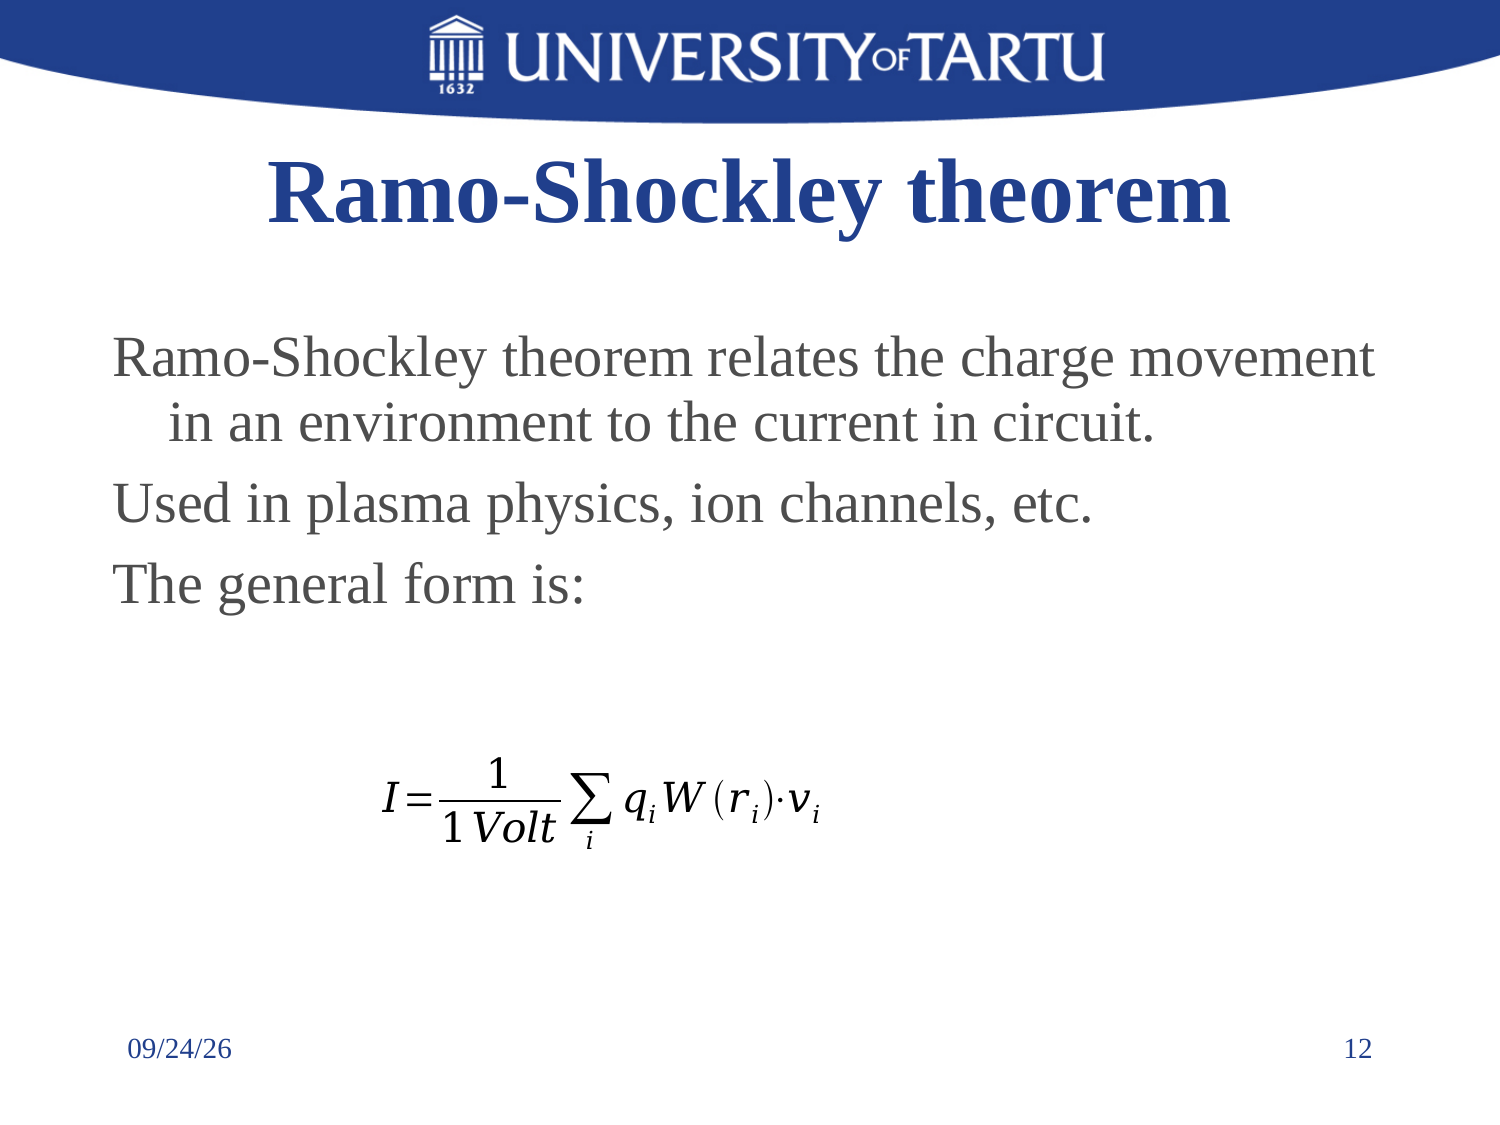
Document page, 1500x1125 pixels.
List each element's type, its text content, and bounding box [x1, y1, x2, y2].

title Ramo-Shockley theorem [112, 125, 1388, 259]
chart [373, 749, 827, 857]
picture [0, 0, 1500, 1125]
list Ramo-Shockley theorem relates the charge movement in an environment to the current in circuit. Used in plasma physics, ion channels, etc. The general form is: [112, 324, 1388, 986]
